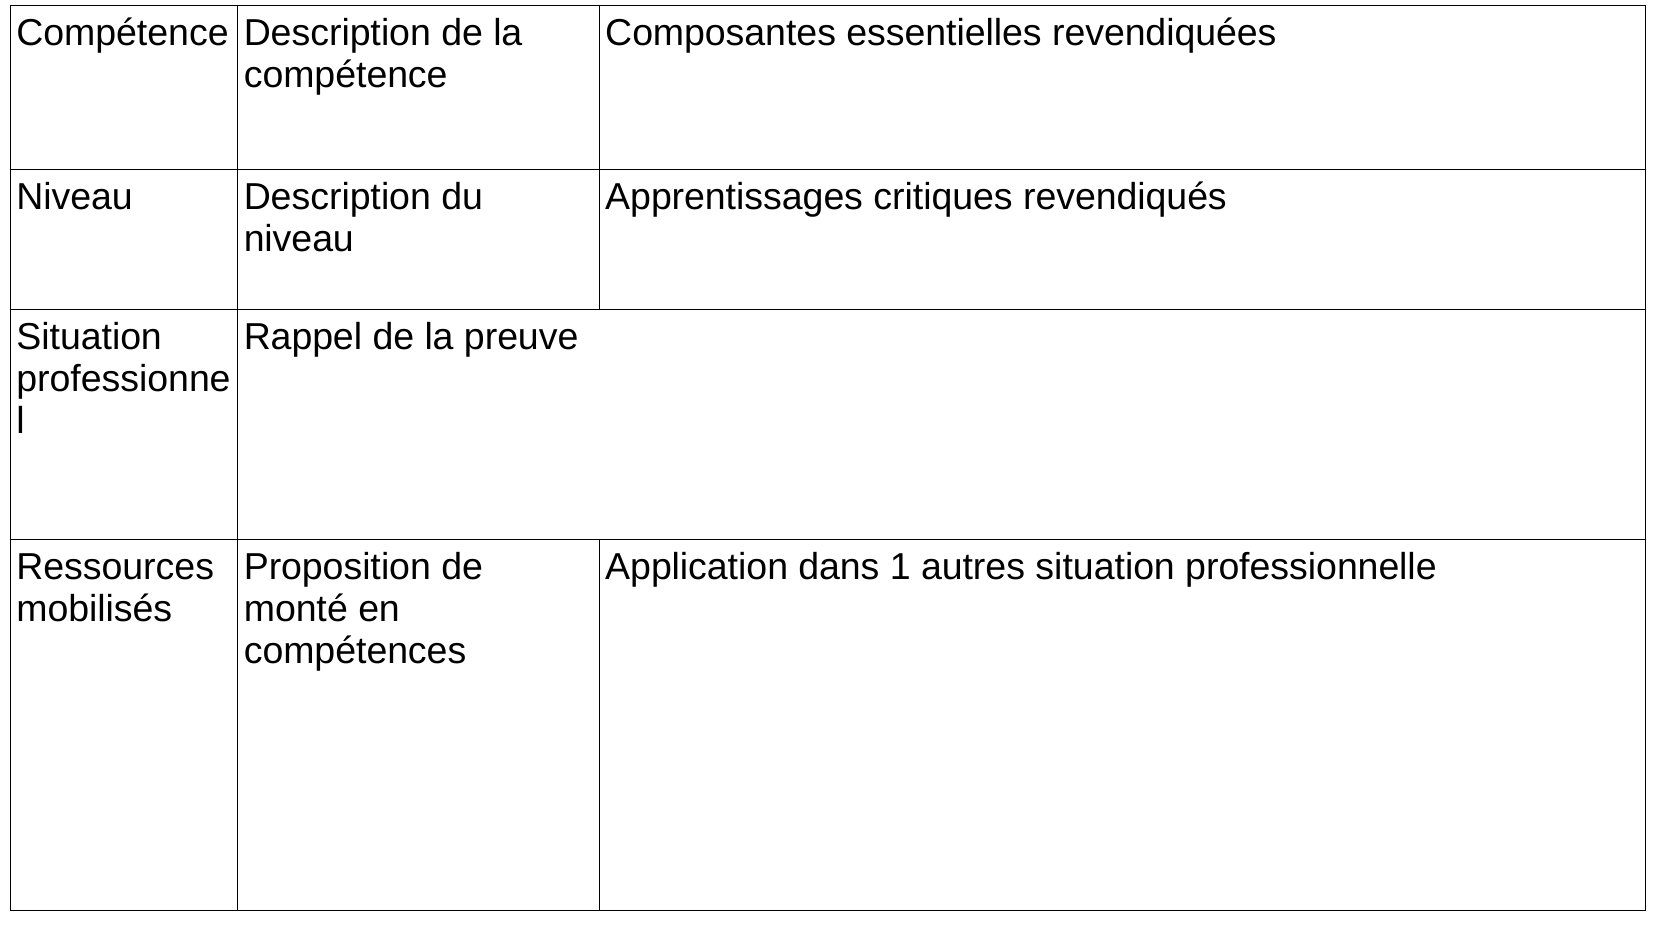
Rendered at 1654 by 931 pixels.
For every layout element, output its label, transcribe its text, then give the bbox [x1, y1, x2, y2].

table_cell Situation professionnel [11, 310, 237, 539]
table_header Composantes essentielles revendiquées [600, 6, 1645, 169]
table_header Compétence [11, 6, 237, 169]
table_cell Apprentissages critiques revendiqués [600, 170, 1645, 309]
table_header Description de la compétence [238, 6, 599, 169]
table_cell Ressources mobilisés [11, 540, 237, 910]
table_cell Rappel de la preuve [238, 310, 1645, 539]
table_cell Proposition de monté en compétences [238, 540, 599, 910]
table_cell Application dans 1 autres situation professionnelle [600, 540, 1645, 910]
table_cell Niveau [11, 170, 237, 309]
table_cell Description du niveau [238, 170, 599, 309]
